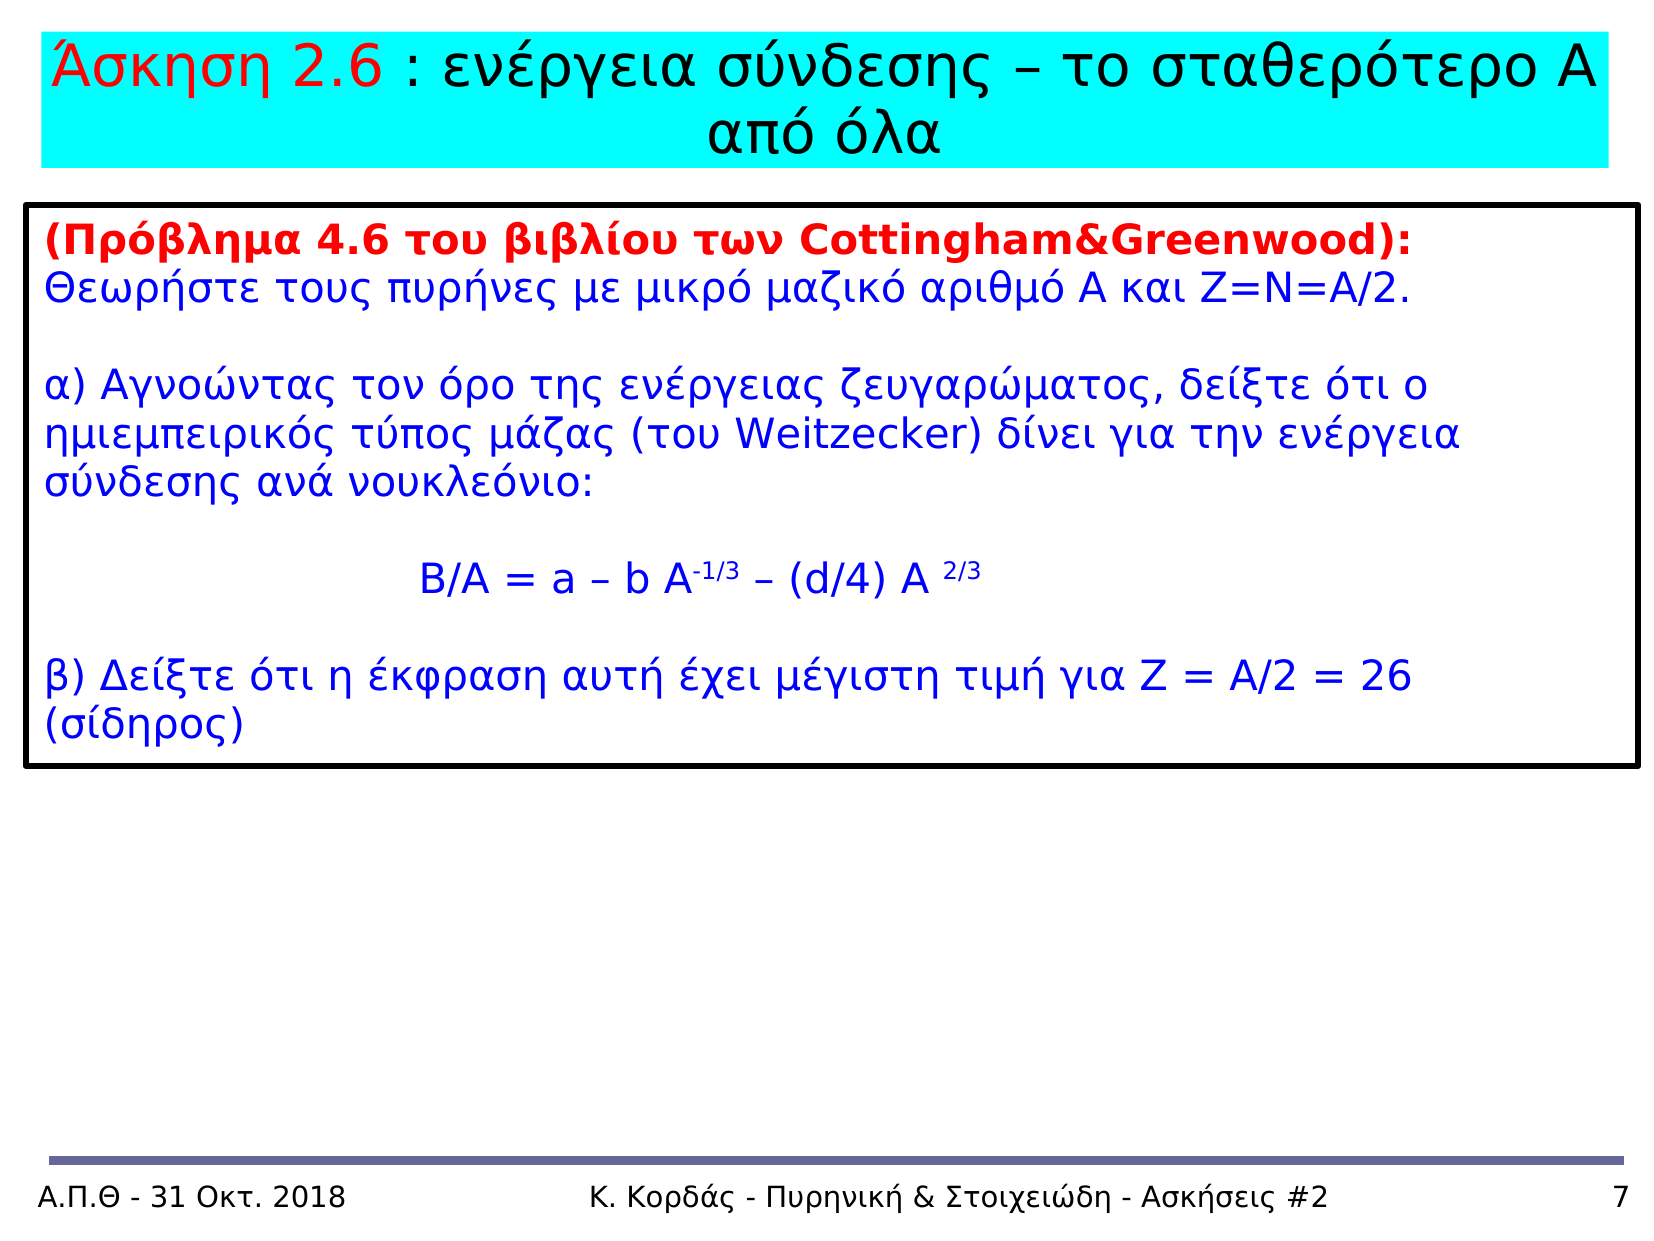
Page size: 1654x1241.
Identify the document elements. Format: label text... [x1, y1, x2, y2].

list [43, 556, 1619, 1240]
text_box (Πρόβλημα 4.6 του βιβλίου των Cottingham&Greenwood): Θεωρήστε τους πυρήνες με μικρό μαζικό αριθμό Α και Ζ=Ν=Α/2. α) Αγνοώντας τον όρο της ενέργειας ζευγαρώματος, δείξτε ότι ο ημιεμπειρικός τύπος μάζας (του Weitzecker) δίνει για την ενέργεια σύνδεσης ανά νουκλεόνιο: B/A = a – b A-1/3 – (d/4) A 2/3 β) Δείξτε ότι η έκφραση αυτή έχει μέγιστη τιμή για Ζ = Α/2 = 26 (σίδηρος) [25, 204, 1639, 767]
title Άσκηση 2.6 : ενέργεια σύνδεσης – το σταθερότερο Α από όλα [41, 31, 1609, 168]
